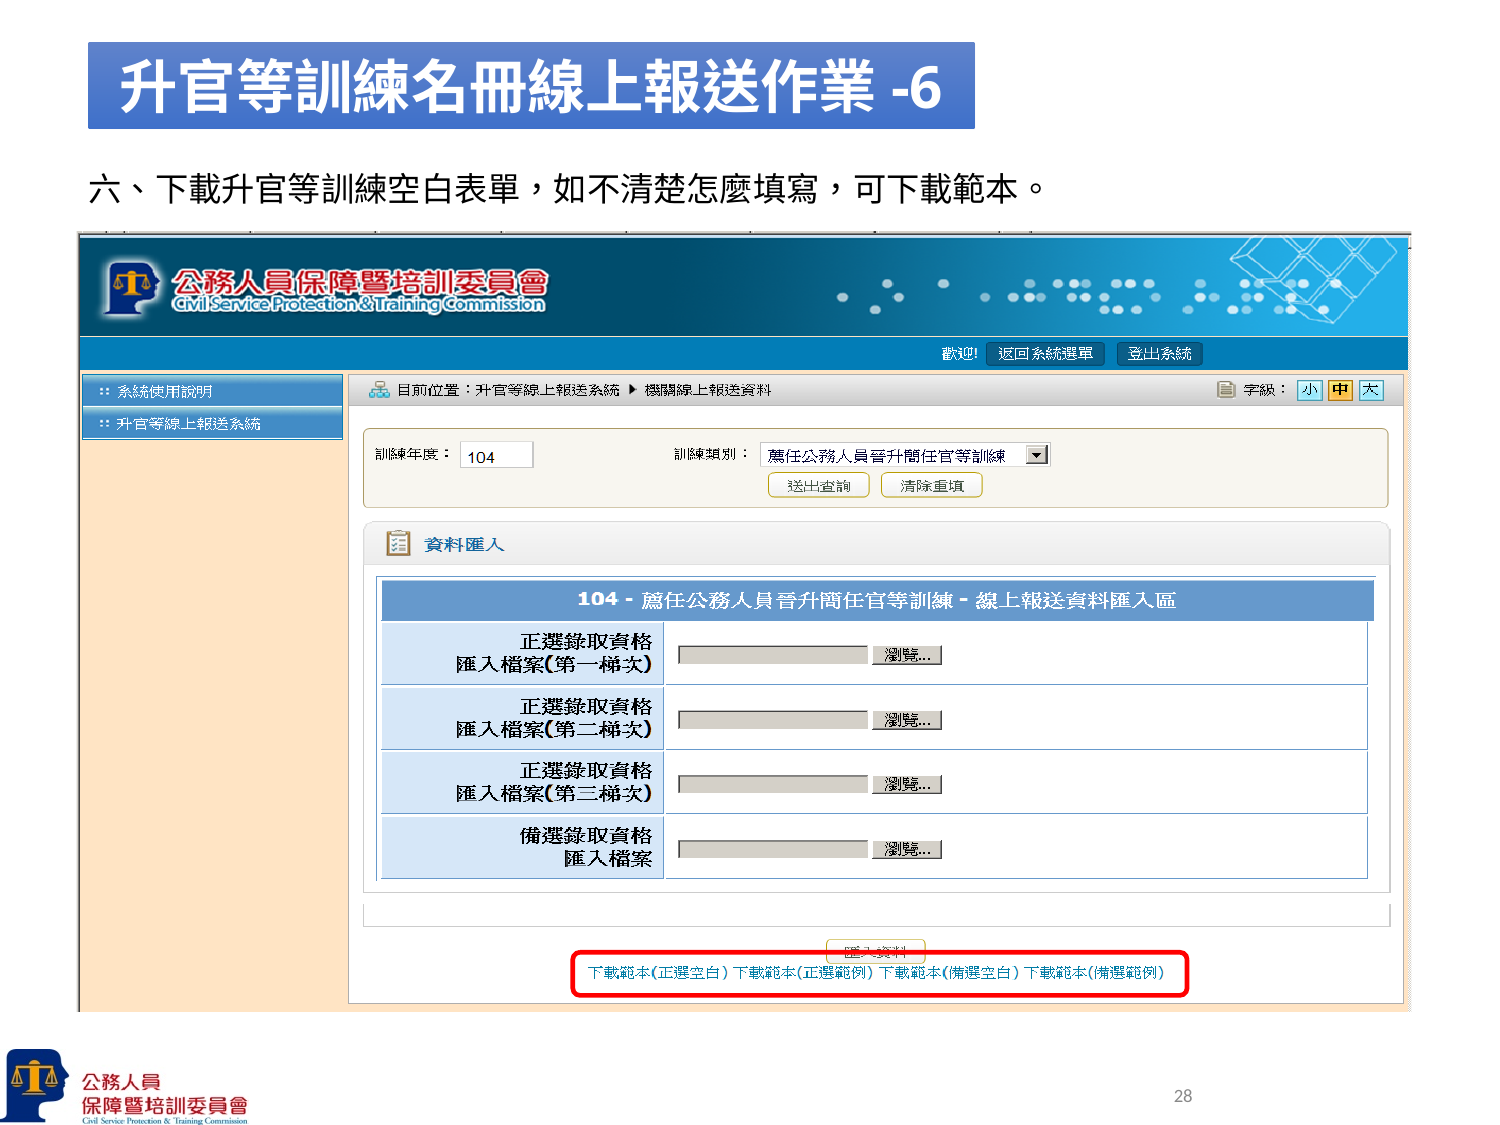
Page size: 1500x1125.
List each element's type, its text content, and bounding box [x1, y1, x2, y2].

text_box 六、下載升官等訓練空白表單，如不清楚怎麼填寫，可下載範本。 [74, 161, 1282, 216]
picture [76, 231, 1412, 1012]
text_box 升官等訓練名冊線上報送作業-6 [88, 42, 975, 129]
text_box 32 [1158, 1065, 1497, 1125]
